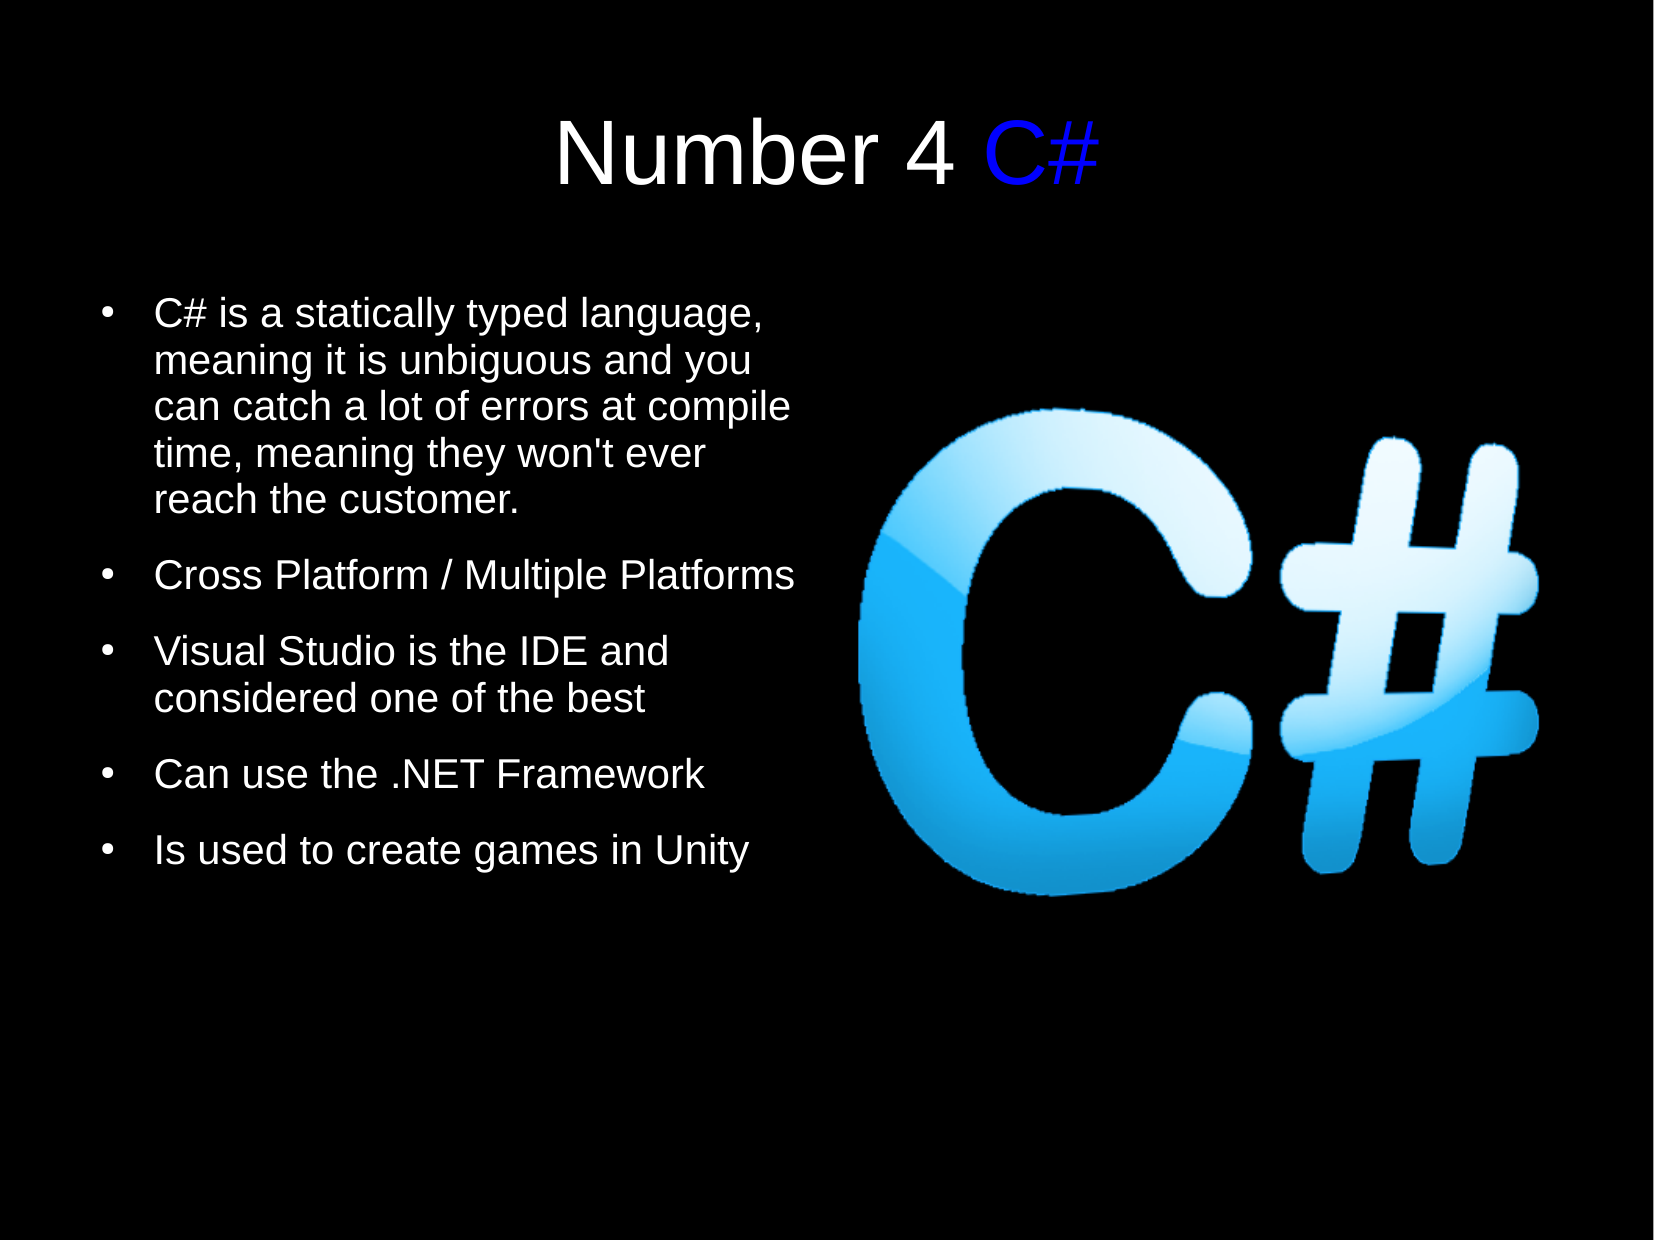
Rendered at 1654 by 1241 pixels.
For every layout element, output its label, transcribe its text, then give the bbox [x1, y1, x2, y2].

list C# is a statically typed language, meaning it is unbiguous and you can catch a lot of errors at compile time, meaning they won't ever reach the customer. Cross Platform / Multiple Platforms Visual Studio is the IDE and considered one of the best Can use the .NET Framework Is used to create games in Unity [82, 290, 809, 1010]
title Number 4 C# [82, 49, 1571, 257]
picture [821, 290, 1572, 1041]
